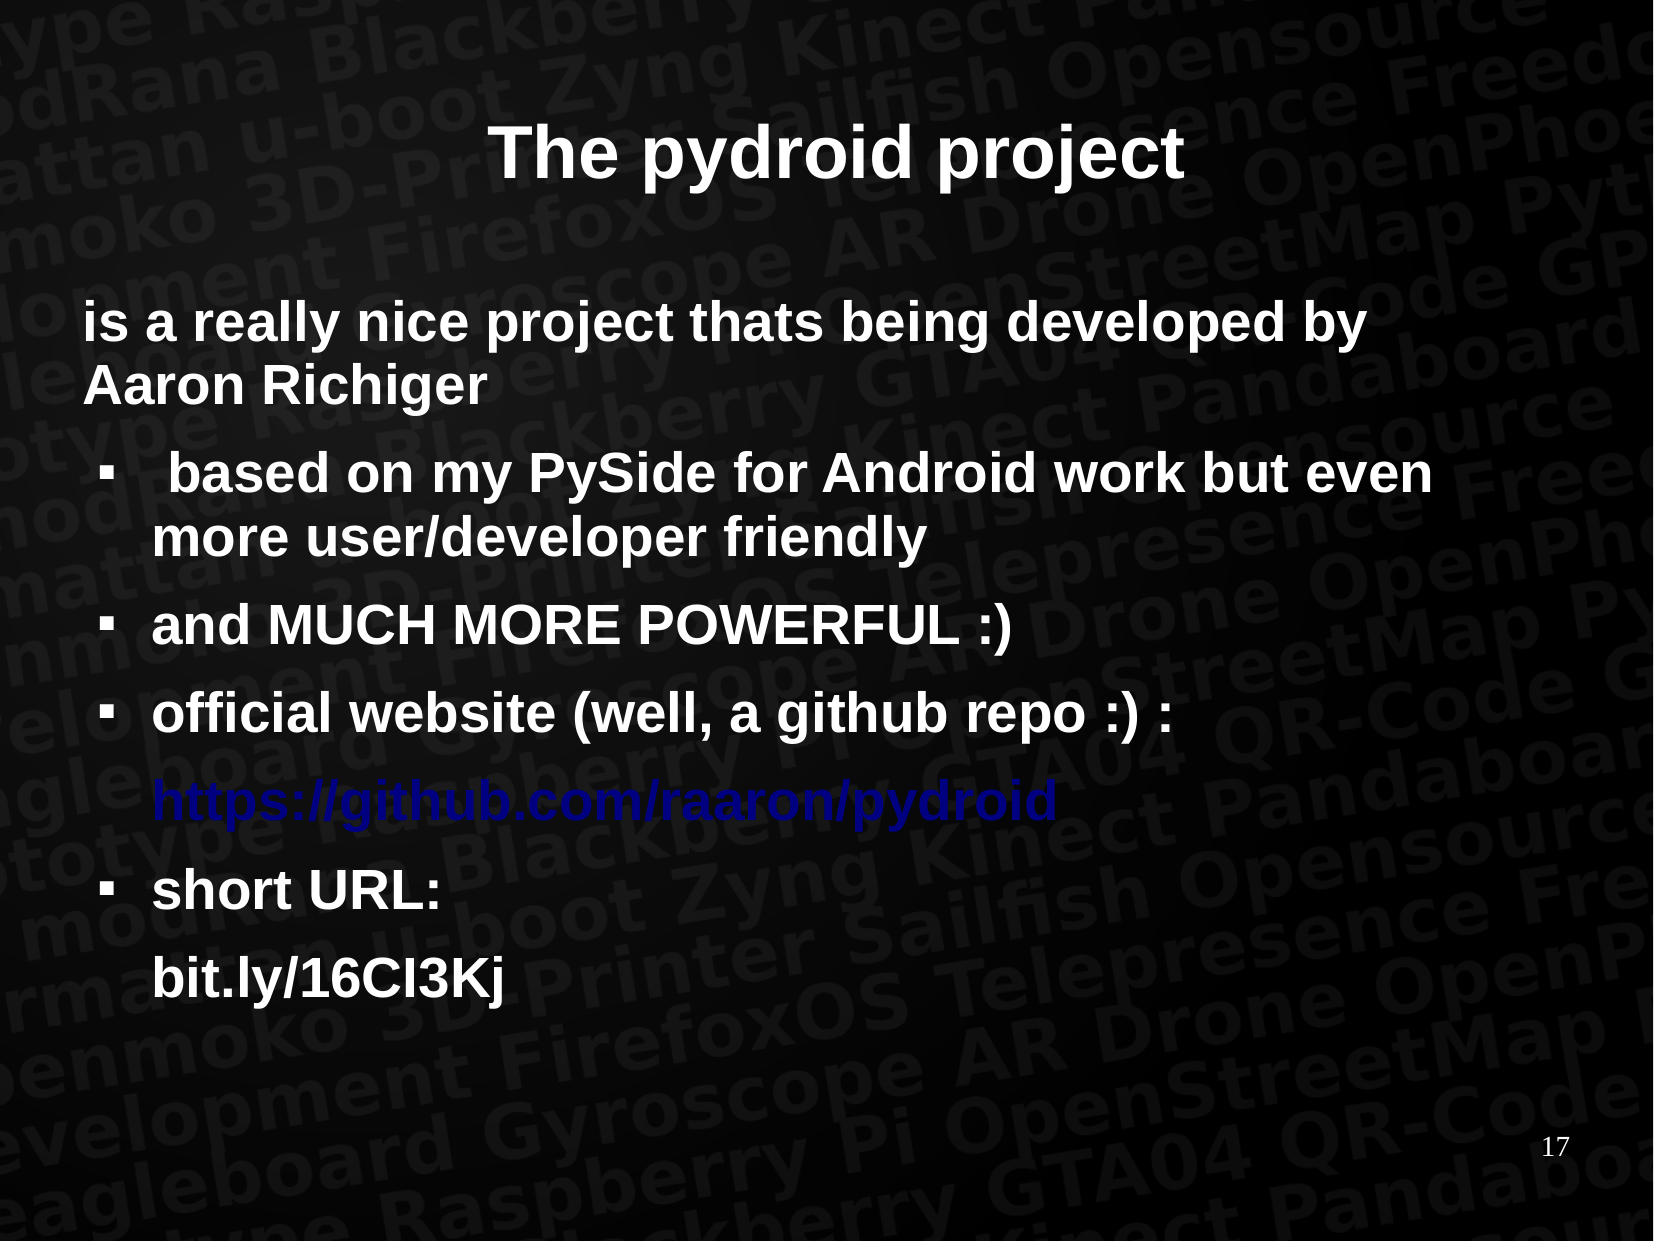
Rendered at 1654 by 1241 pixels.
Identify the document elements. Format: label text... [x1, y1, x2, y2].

list is a really nice project thats being developed by Aaron Richiger based on my PySide for Android work but even more user/developer friendly and MUCH MORE POWERFUL :) official website (well, a github repo :) : https://github.com/raaron/pydroid short URL: bit.ly/16CI3Kj [82, 290, 1538, 1010]
title The pydroid project [82, 49, 1571, 257]
picture [0, 0, 1654, 1241]
